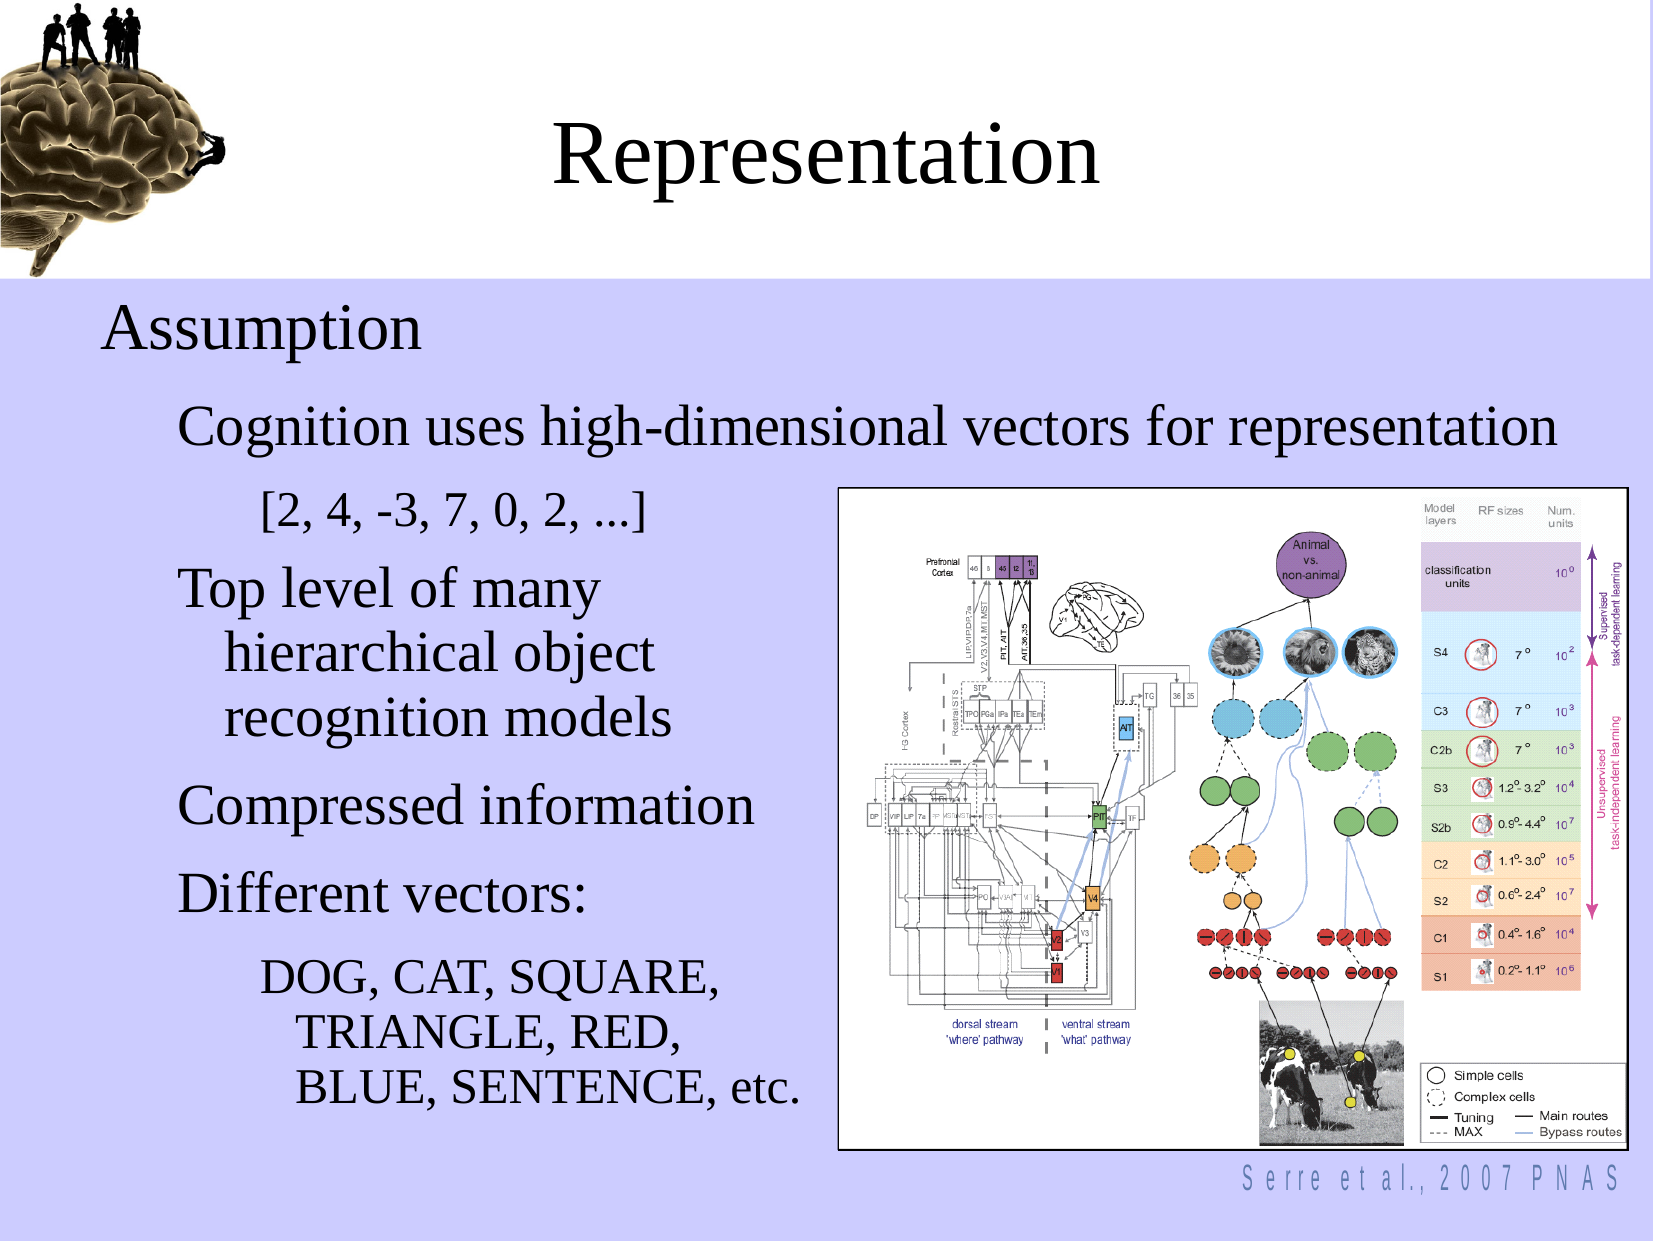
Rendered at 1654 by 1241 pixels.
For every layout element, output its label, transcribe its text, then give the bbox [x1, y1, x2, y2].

picture [0, 0, 226, 278]
list Assumption Cognition uses high-dimensional vectors for representation [2, 4, -3, 7, 0, 2, ...] Top level of many hierarchical object recognition models Compressed information Different vectors: DOG, CAT, SQUARE, TRIANGLE, RED, BLUE, SENTENCE, etc. [82, 290, 1571, 1208]
picture [837, 487, 1653, 1207]
title Representation [82, 56, 1571, 250]
